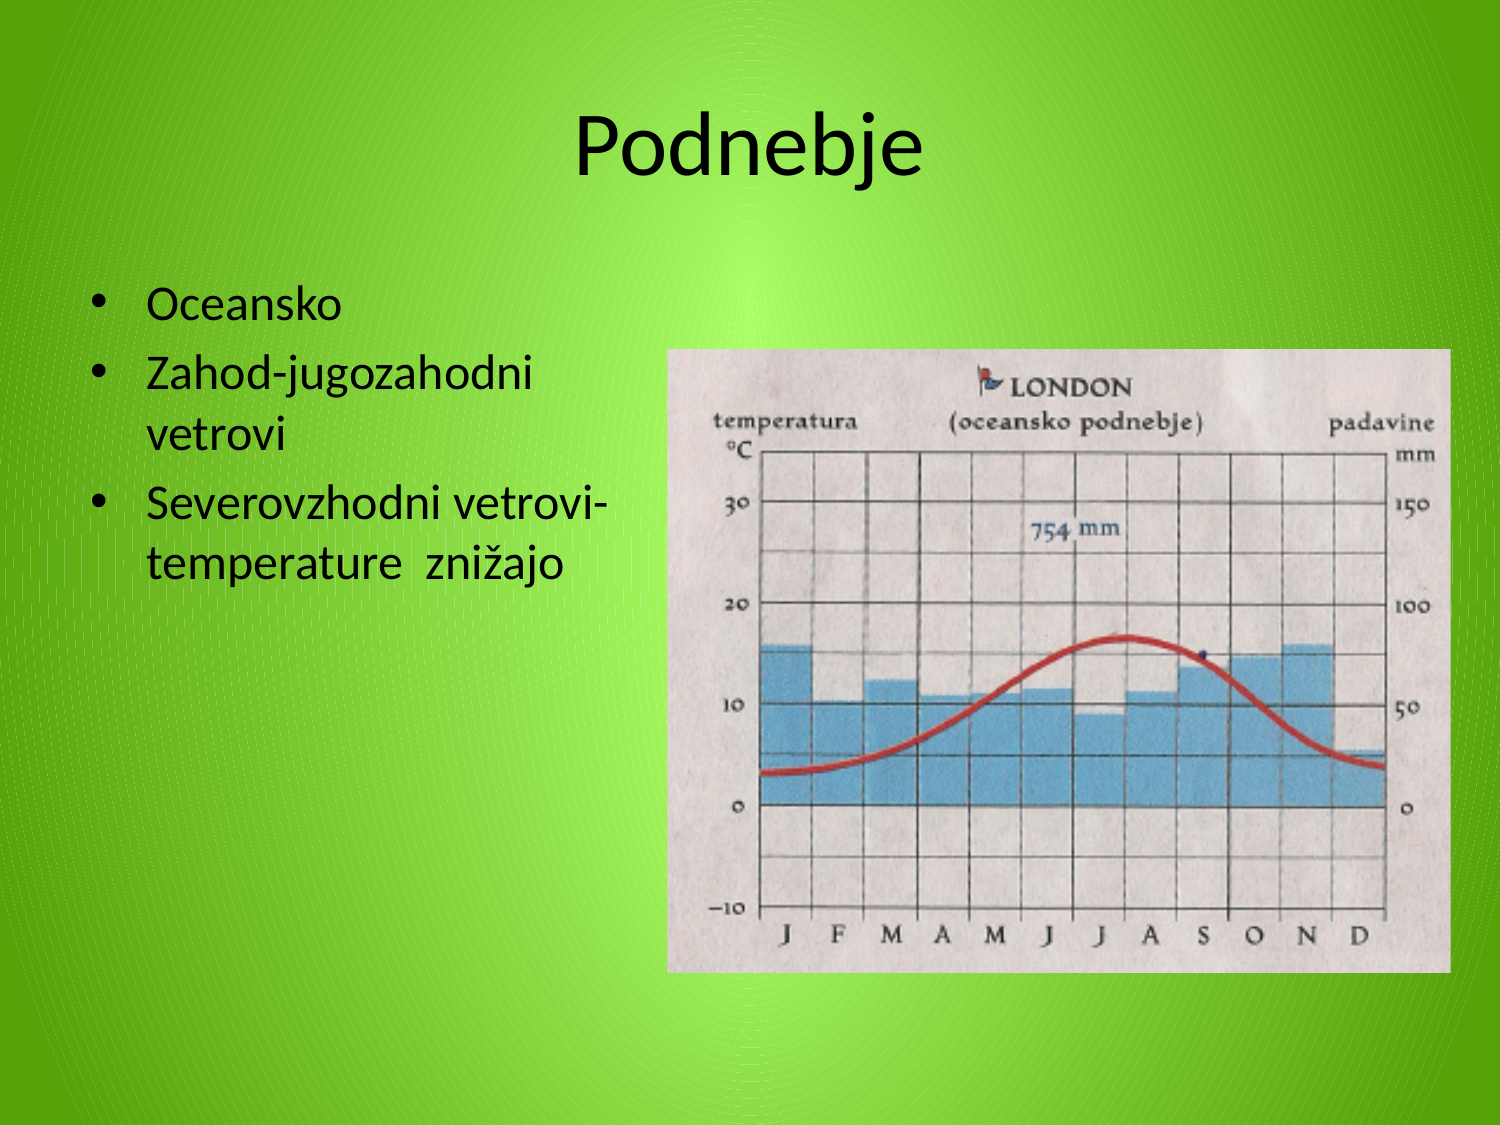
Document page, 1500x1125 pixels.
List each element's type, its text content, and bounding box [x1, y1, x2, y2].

picture [691, 349, 1451, 973]
list Oceansko Zahod-jugozahodni vetrovi Severovzhodni vetrovi-temperature znižajo [75, 262, 691, 1005]
title Podnebje [75, 45, 1425, 233]
